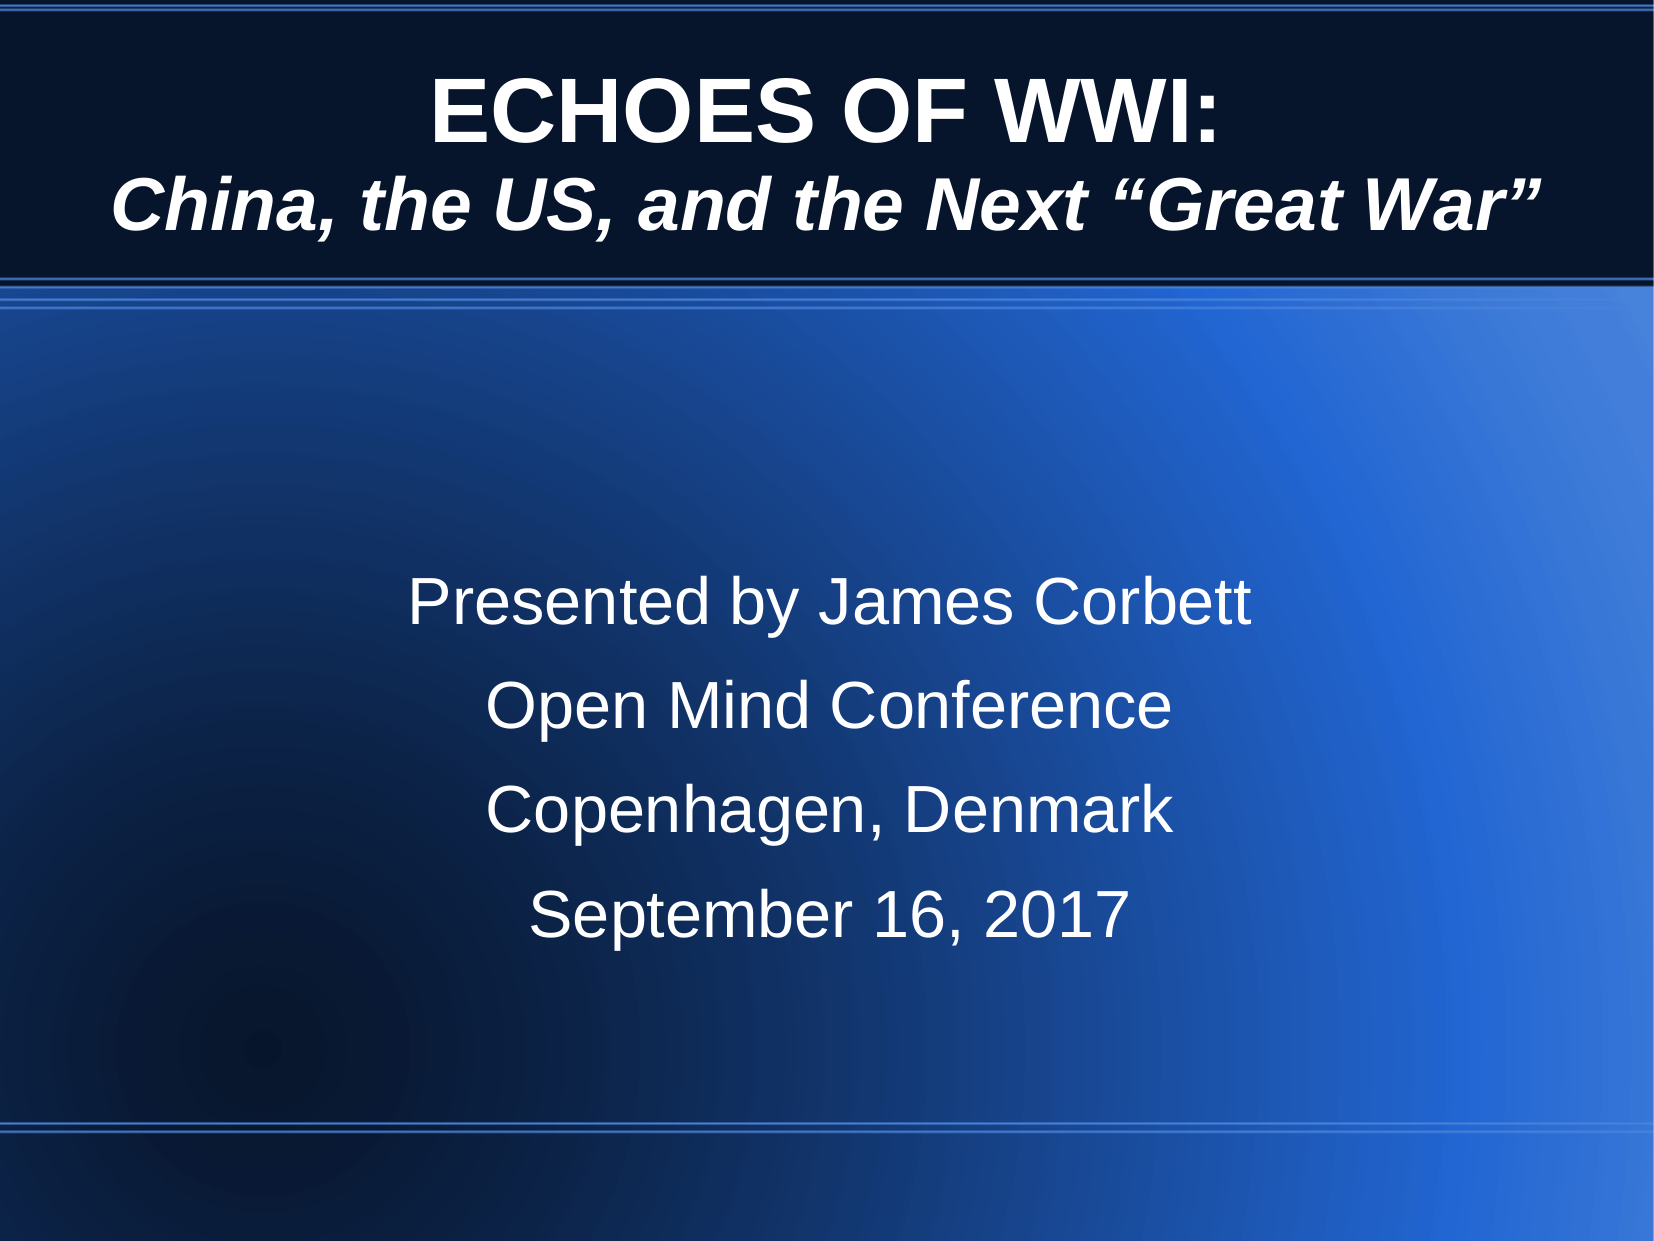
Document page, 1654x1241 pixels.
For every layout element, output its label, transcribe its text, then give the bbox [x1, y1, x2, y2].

list Presented by James Corbett Open Mind Conference Copenhagen, Denmark September 16, 2017 [41, 355, 1531, 1058]
title ECHOES OF WWI: China, the US, and the Next “Great War” [82, 49, 1571, 257]
picture [0, 0, 1654, 1241]
